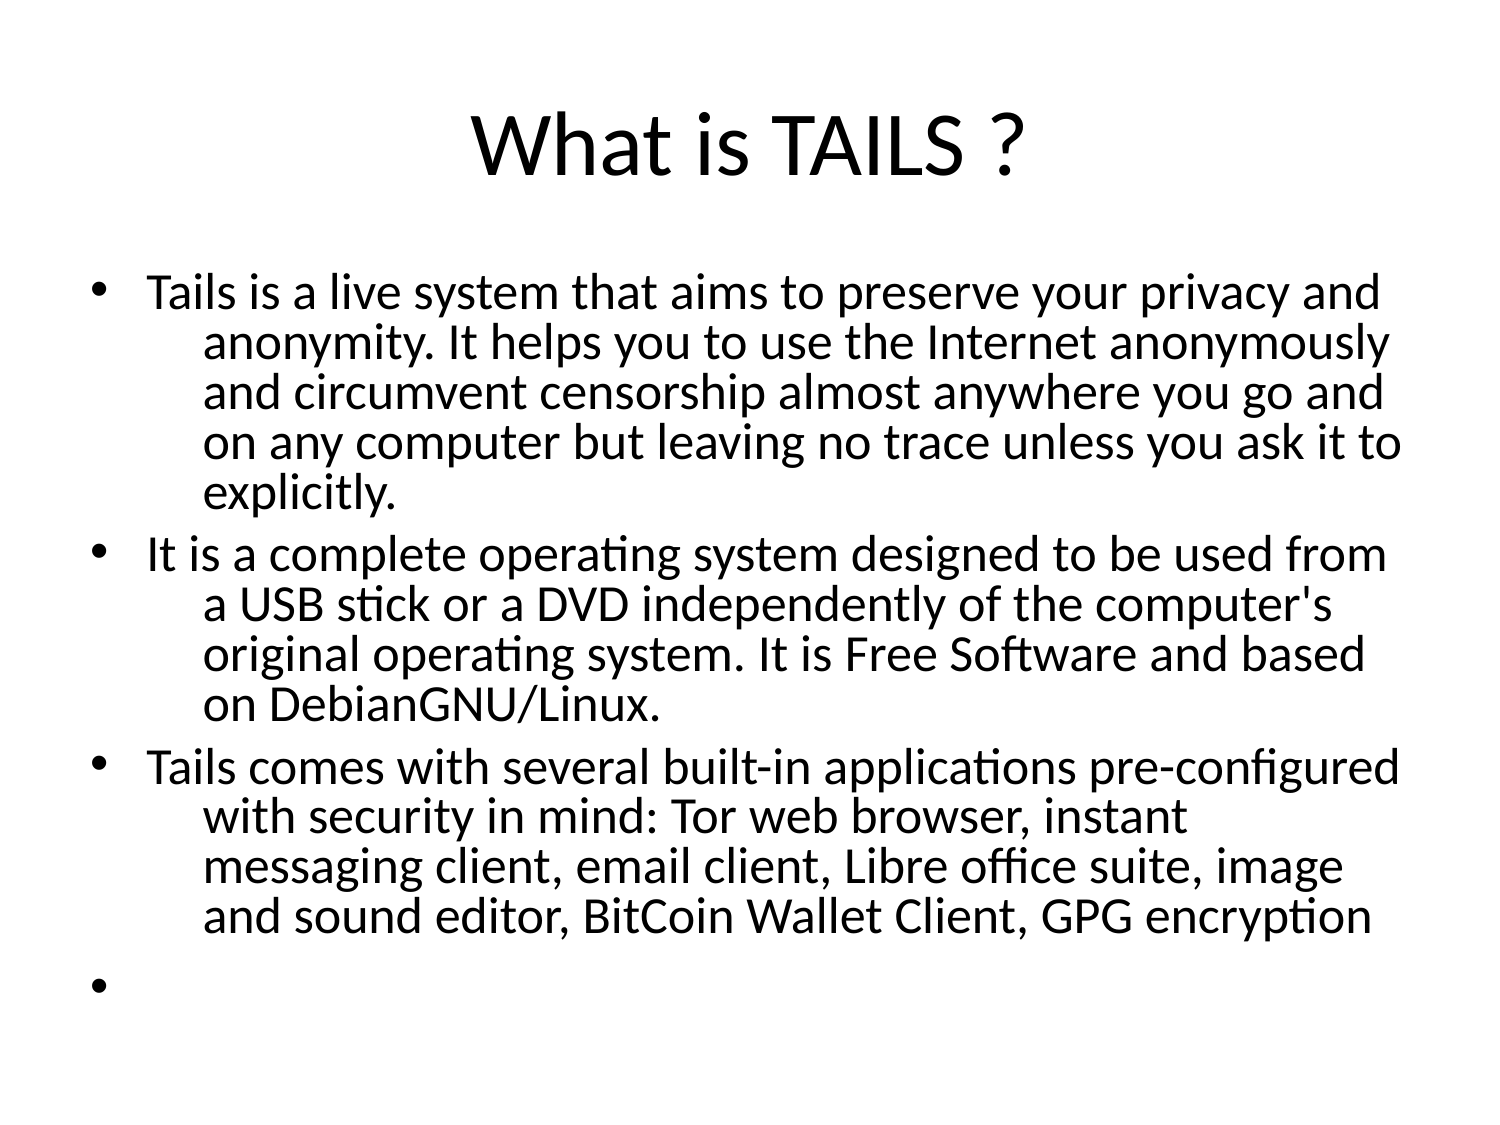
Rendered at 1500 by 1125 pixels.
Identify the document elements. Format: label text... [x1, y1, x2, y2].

title What is TAILS ? [75, 45, 1426, 233]
list Tails is a live system that aims to preserve your privacy and anonymity. It helps you to use the Internet anonymously and circumvent censorship almost anywhere you go and on any computer but leaving no trace unless you ask it to explicitly. It is a complete operating system designed to be used from a USB stick or a DVD independently of the computer's original operating system. It is Free Software and based on Debian GNU/Linux. Tails comes with several built-in applications pre-configured with security in mind: Tor web browser, instant messaging client, email client, Libre office suite, image and sound editor, BitCoin Wallet Client, GPG encryption [75, 262, 1426, 1005]
